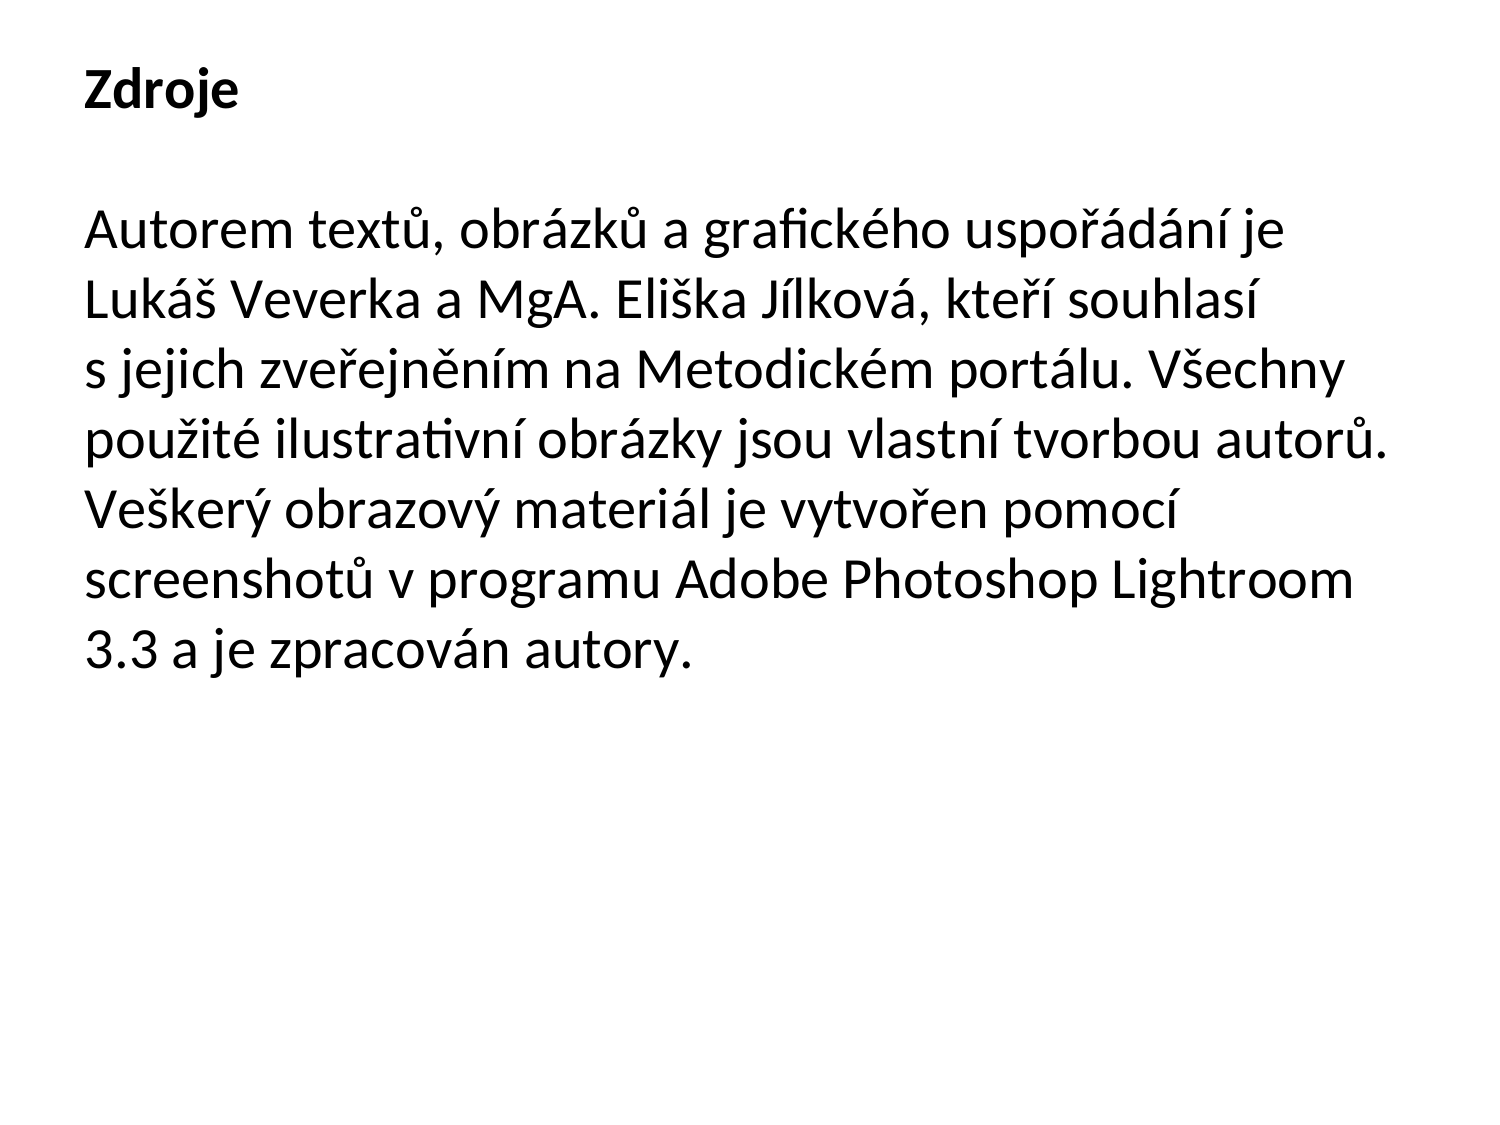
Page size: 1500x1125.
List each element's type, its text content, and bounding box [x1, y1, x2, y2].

text_box Zdroje Autorem textů, obrázků a grafického uspořádání je Lukáš Veverka a MgA. Eliška Jílková, kteří souhlasí s jejich zveřejněním na Metodickém portálu. Všechny použité ilustrativní obrázky jsou vlastní tvorbou autorů. Veškerý obrazový materiál je vytvořen pomocí screenshotů v programu Adobe Photoshop Lightroom 3.3 a je zpracován autory. [70, 42, 1430, 688]
